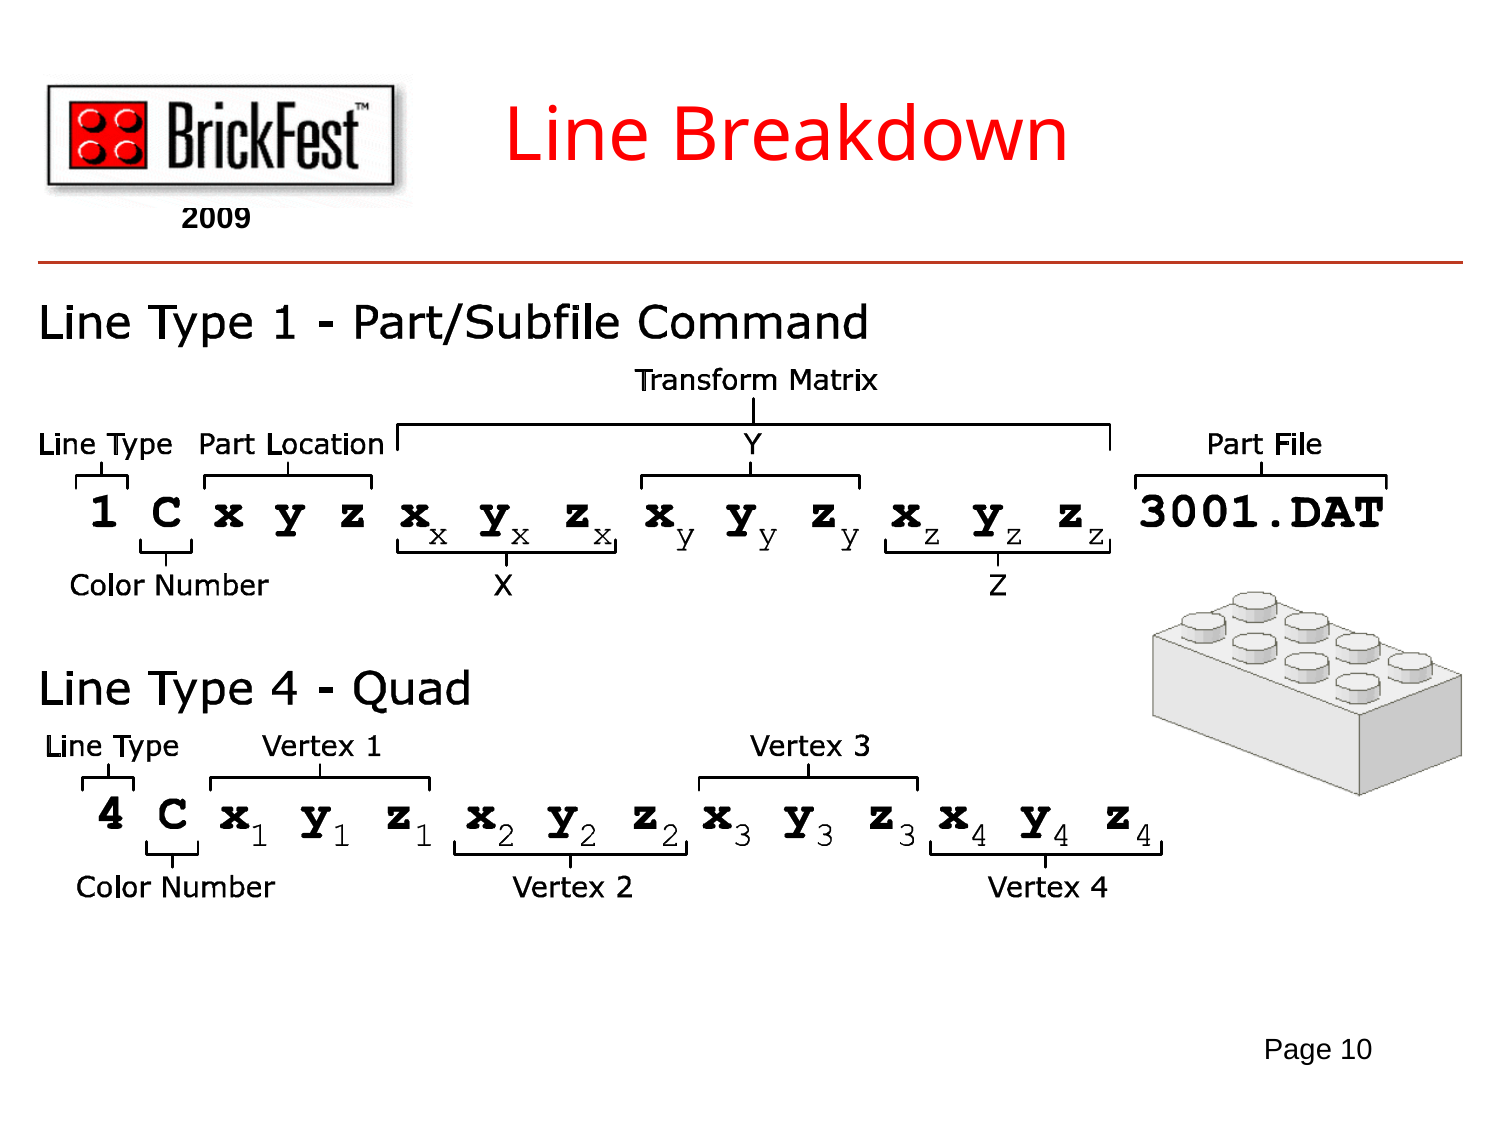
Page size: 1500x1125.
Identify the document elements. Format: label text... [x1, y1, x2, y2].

picture [35, 74, 112, 208]
picture [37, 275, 1500, 903]
title Line Breakdown [112, 37, 1463, 225]
